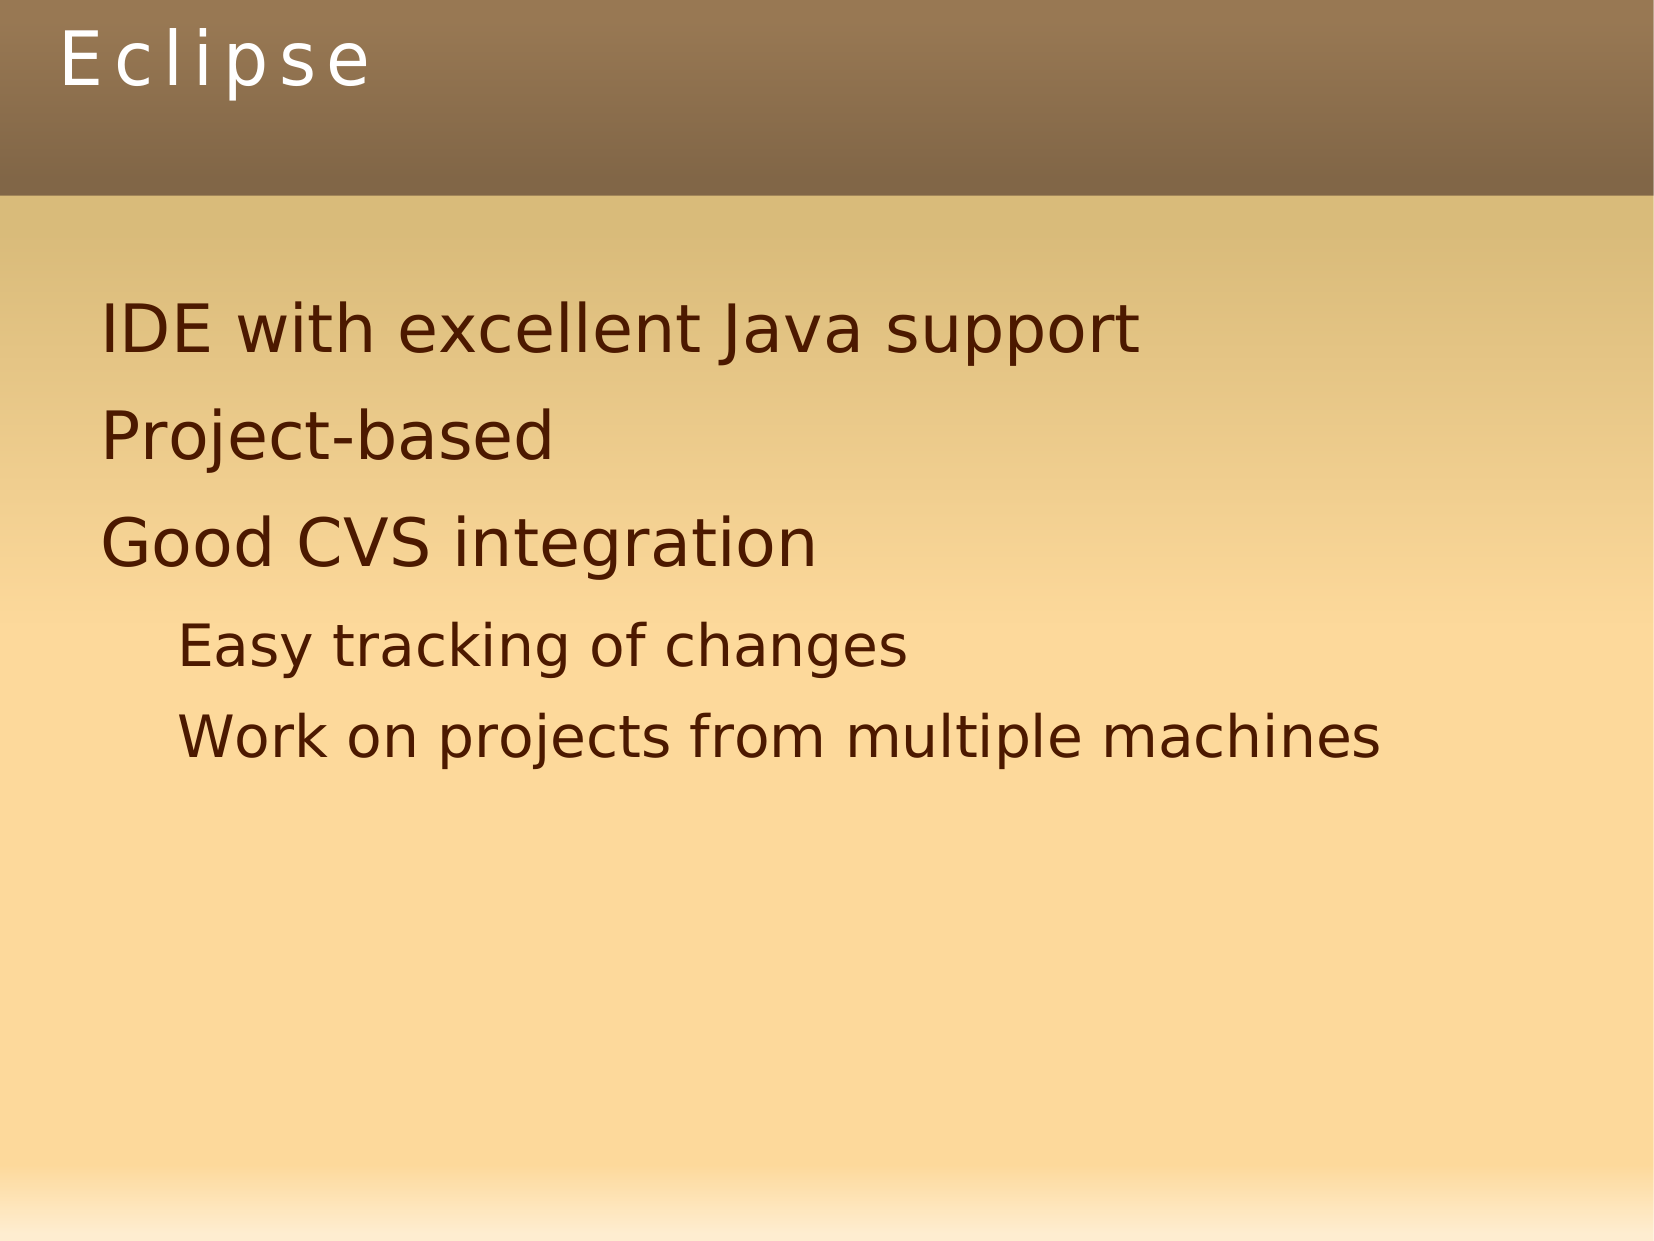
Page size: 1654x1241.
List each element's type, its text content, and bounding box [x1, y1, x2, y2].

list IDE with excellent Java support Project-based Good CVS integration Easy tracking of changes Work on projects from multiple machines [82, 290, 1571, 1094]
picture [0, 0, 1654, 1241]
title Eclipse [59, 16, 1595, 191]
